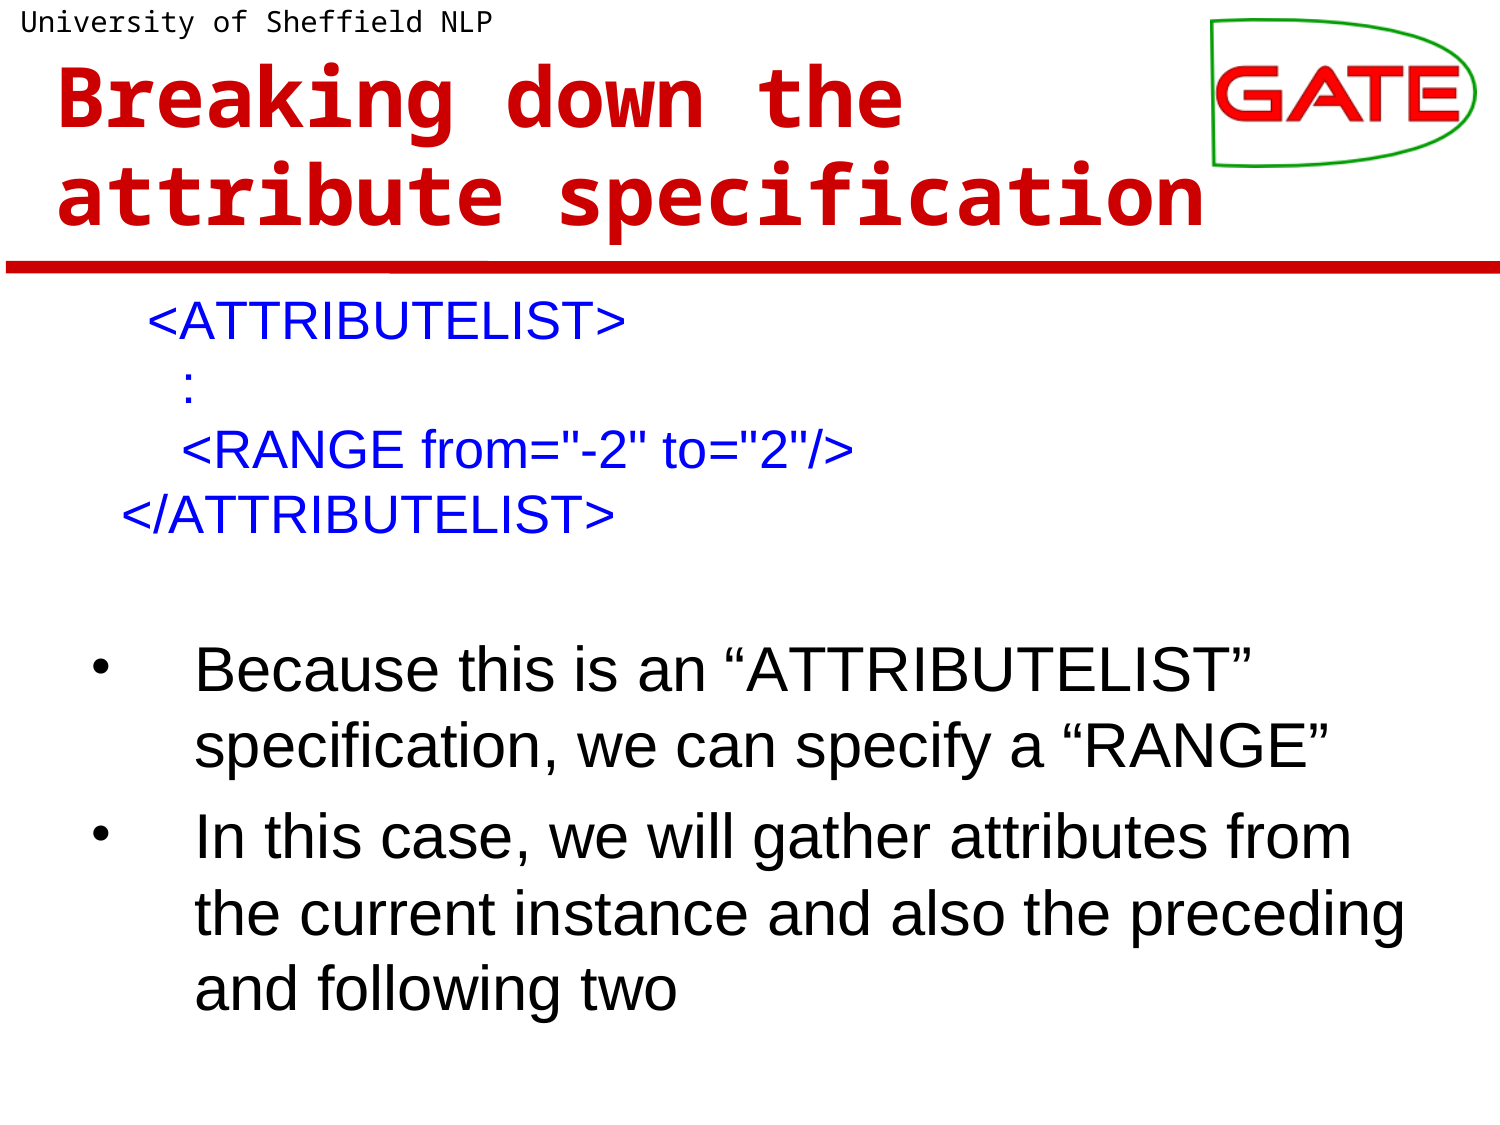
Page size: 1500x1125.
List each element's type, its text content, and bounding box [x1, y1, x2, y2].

text_box <ATTRIBUTELIST> : <RANGE from="-2" to="2"/> </ATTRIBUTELIST> [61, 277, 1182, 621]
list Because this is an “ATTRIBUTELIST” specification, we can specify a “RANGE” In this case, we will gather attributes from the current instance and also the preceding and following two [75, 620, 1425, 1034]
picture [1210, 18, 1477, 168]
title Breaking down the attribute specification [41, 37, 1391, 254]
